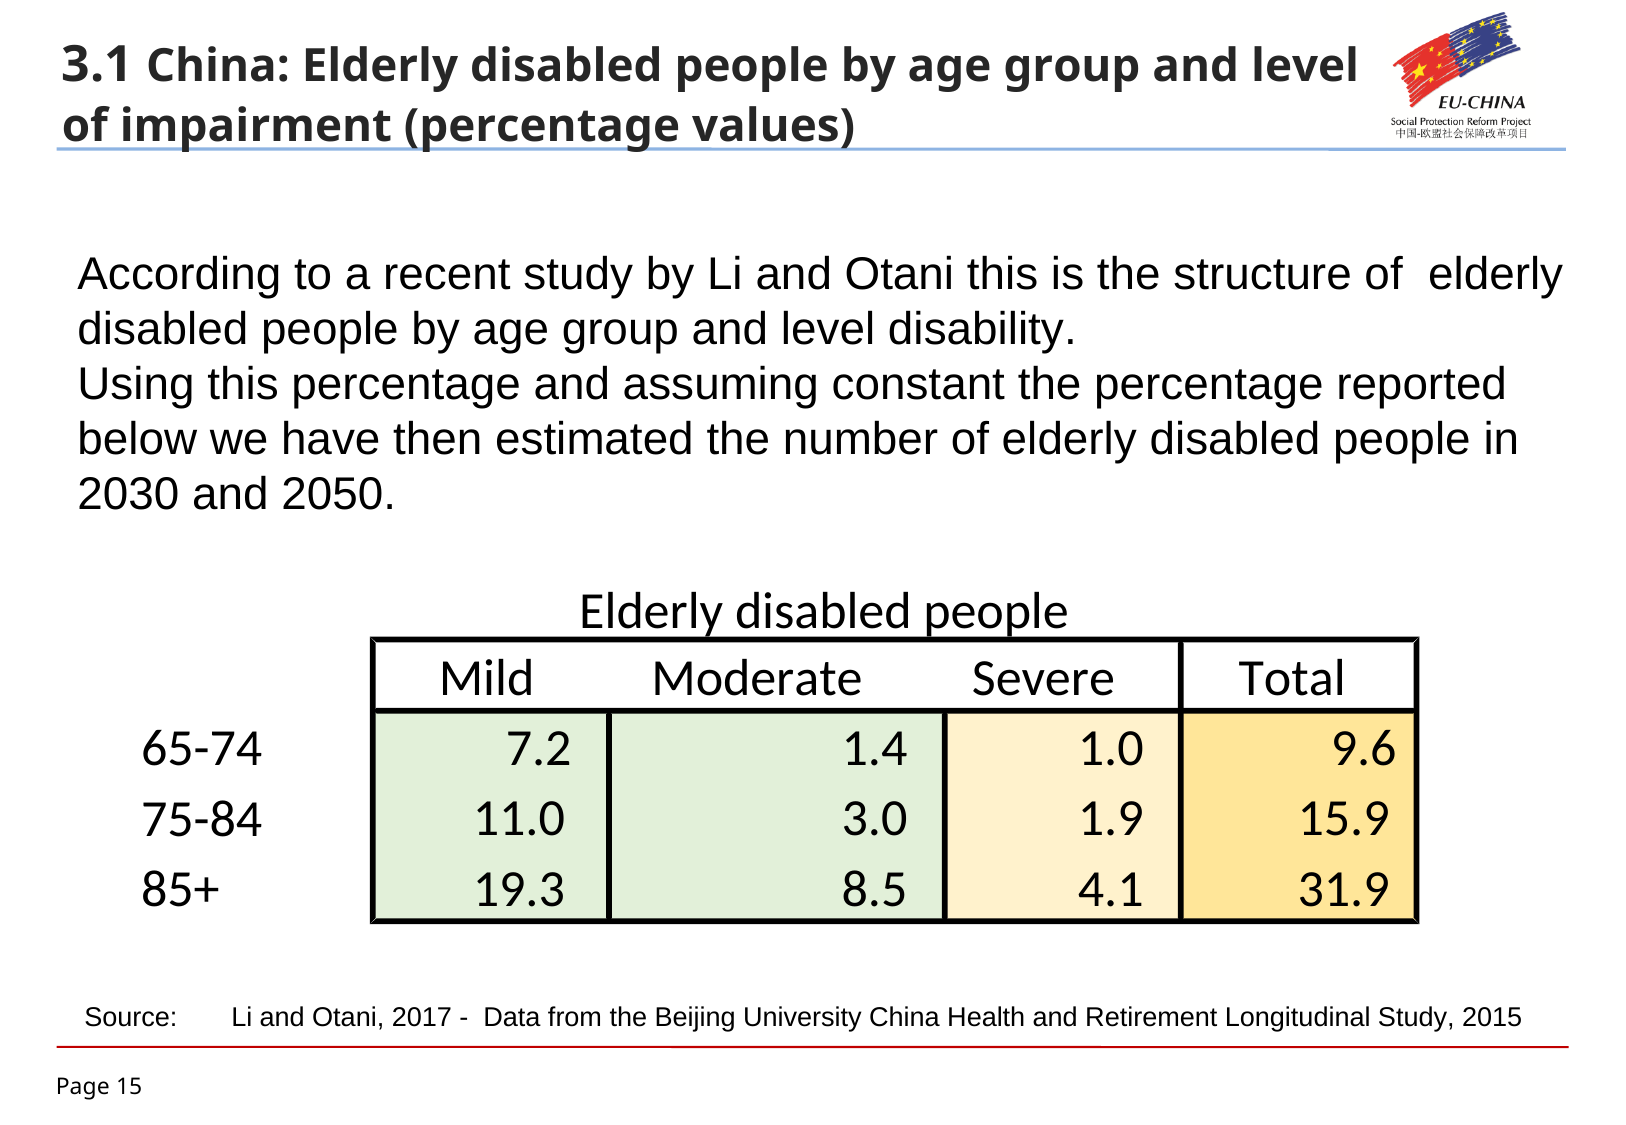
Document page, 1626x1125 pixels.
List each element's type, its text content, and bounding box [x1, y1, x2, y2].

text_box 11.0 [472, 785, 603, 846]
text_box 7.2 [505, 715, 603, 775]
text_box 3.1 China: Elderly disabled people by age group and level of impairment (percentage values) [47, 23, 1420, 154]
text_box 31.9 [1297, 856, 1411, 916]
picture [1386, 0, 1536, 147]
text_box 1.9 [1077, 785, 1175, 846]
text_box 19.3 [472, 856, 603, 916]
text_box 3.0 [841, 785, 939, 846]
text_box 65-74 [141, 715, 290, 775]
text_box 75-84 [141, 786, 290, 846]
text_box Total [1238, 645, 1358, 705]
text_box 8.5 [841, 856, 939, 916]
text_box 4.1 [1077, 856, 1175, 916]
text_box [369, 636, 1420, 925]
text_box Moderate [651, 645, 894, 705]
text_box Mild [438, 645, 544, 705]
text_box 1.4 [841, 715, 939, 775]
text_box 9.6 [1330, 715, 1412, 775]
text_box 15.9 [1297, 785, 1411, 846]
text_box Source: Li and Otani, 2017 - Data from the Beijing University China Health and Retirement Longitudinal Study, 2015 [11, 992, 1595, 1040]
text_box Severe [971, 645, 1149, 705]
text_box 1.0 [1077, 715, 1175, 775]
text_box Elderly disabled people [579, 578, 1192, 638]
text_box According to a recent study by Li and Otani this is the structure of elderly disabled people by age group and level disability. Using this percentage and assuming constant the percentage reported below we have then estimated the number of elderly disabled people in 2030 and 2050. [62, 236, 1583, 513]
text_box 85+ [141, 856, 249, 916]
